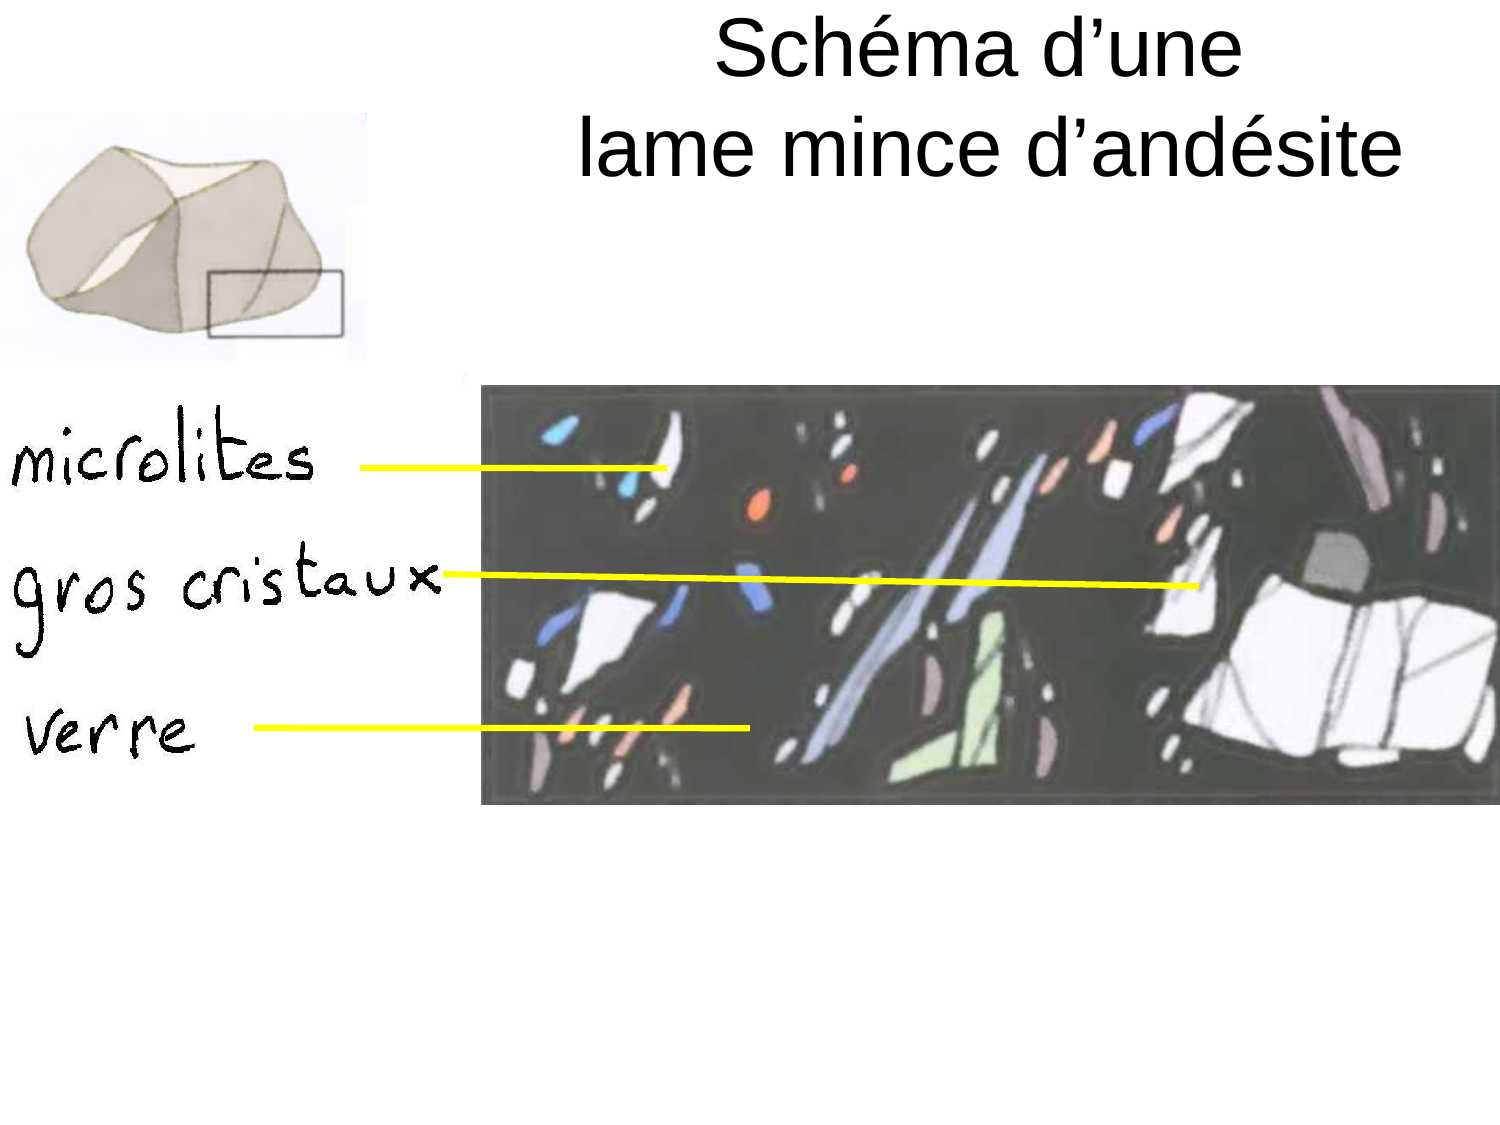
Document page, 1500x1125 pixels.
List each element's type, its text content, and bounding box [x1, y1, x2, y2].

picture [0, 373, 467, 800]
picture [0, 113, 367, 361]
title Schéma d’une lame mince d’andésite [482, 0, 1500, 202]
picture [481, 385, 1500, 805]
